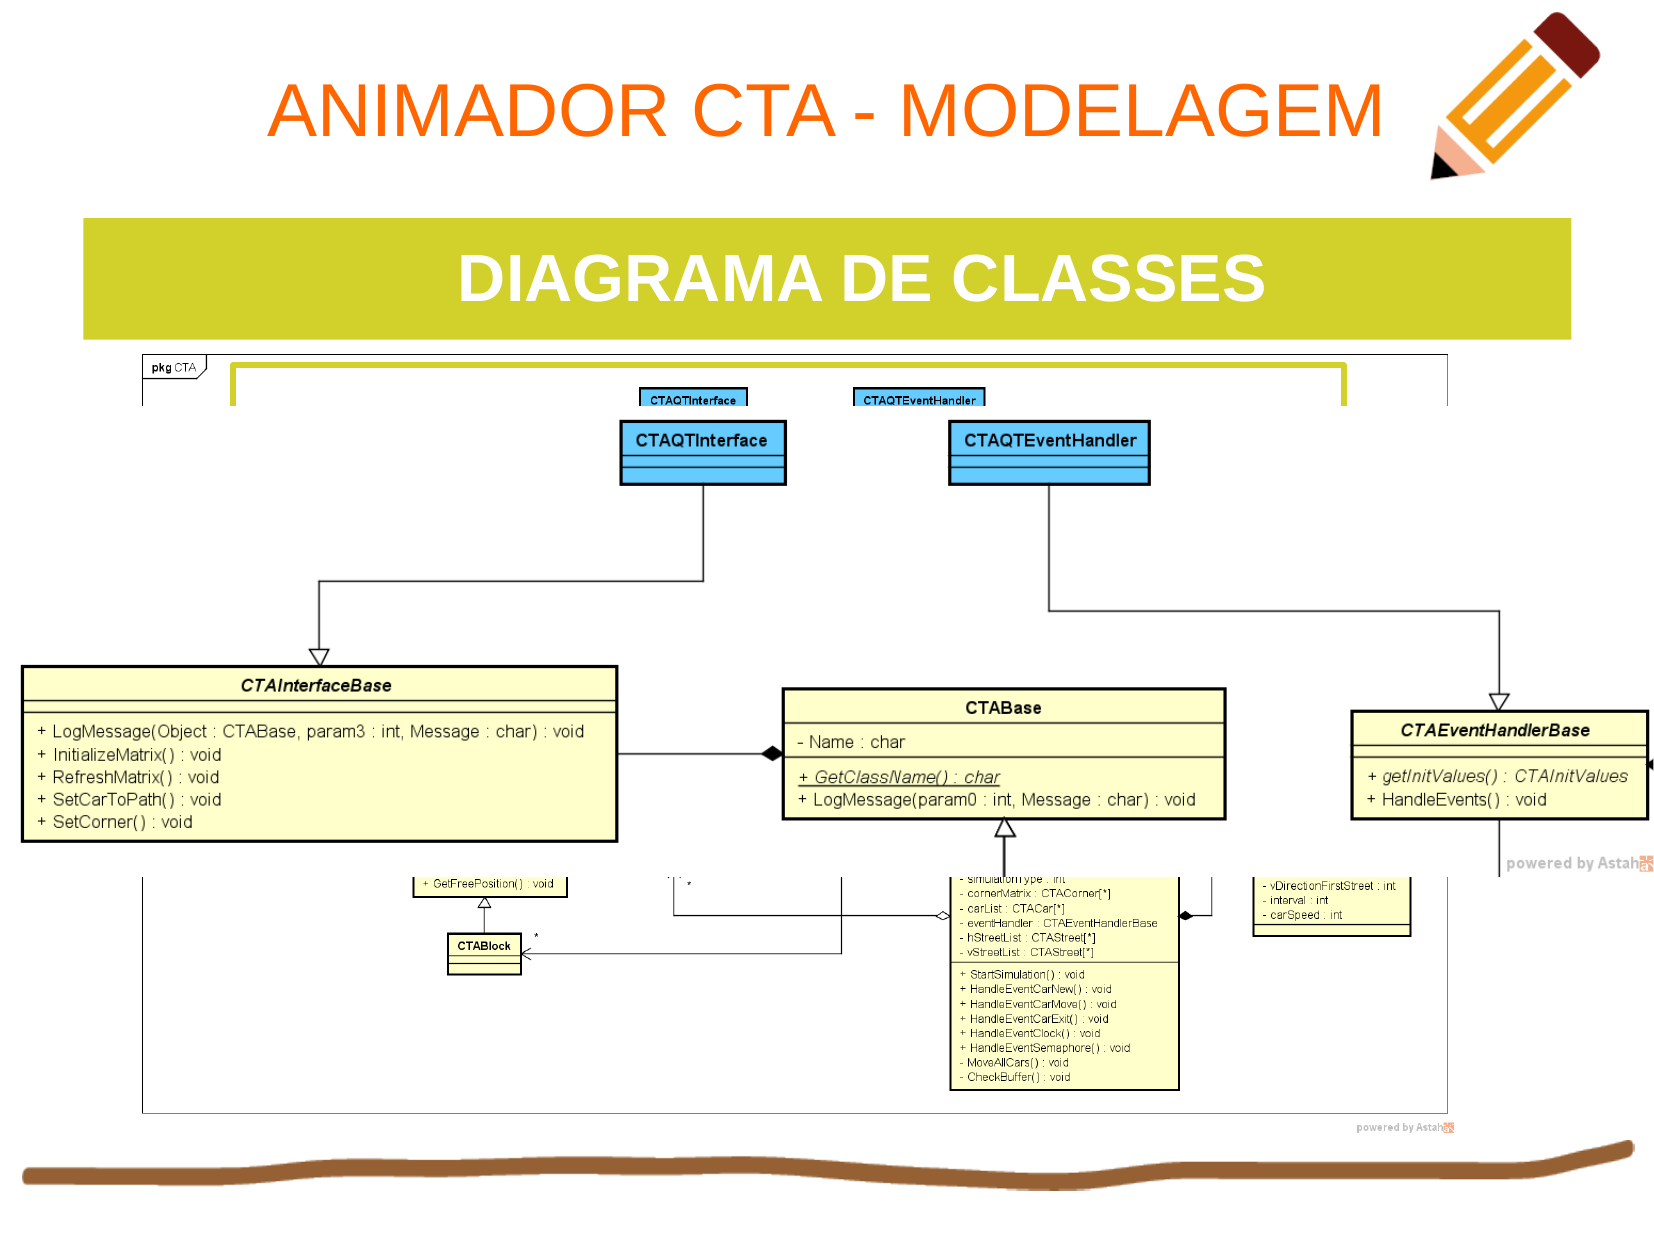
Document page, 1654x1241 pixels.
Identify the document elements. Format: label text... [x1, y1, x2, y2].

picture [1430, 12, 1601, 181]
picture [7, 344, 1654, 1136]
list DIAGRAMA DE CLASSES [83, 218, 1572, 340]
title ANIMADOR CTA - MODELAGEM [82, 49, 1571, 172]
picture [22, 1140, 1635, 1191]
